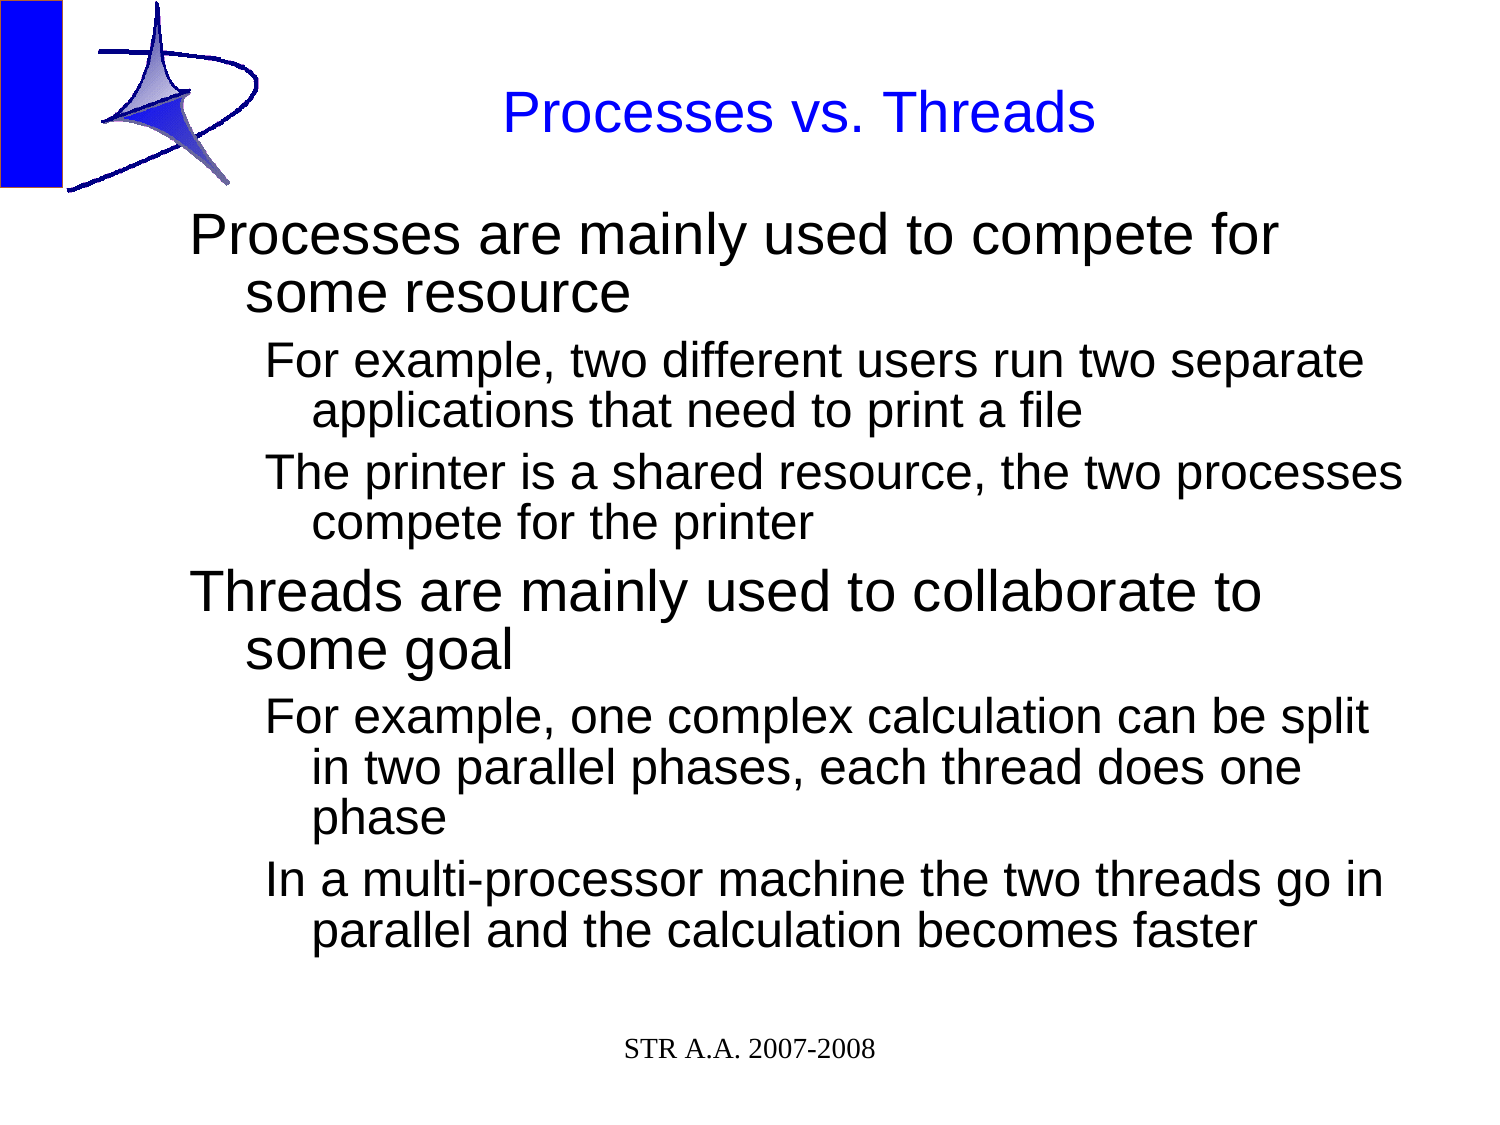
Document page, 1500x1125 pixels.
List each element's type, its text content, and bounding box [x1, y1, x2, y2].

list Processes are mainly used to compete for some resource For example, two different users run two separate applications that need to print a file The printer is a shared resource, the two processes compete for the printer Threads are mainly used to collaborate to some goal For example, one complex calculation can be split in two parallel phases, each thread does one phase In a multi-processor machine the two threads go in parallel and the calculation becomes faster [174, 199, 1425, 972]
title Processes vs. Threads [174, 61, 1425, 164]
picture [62, 0, 263, 197]
